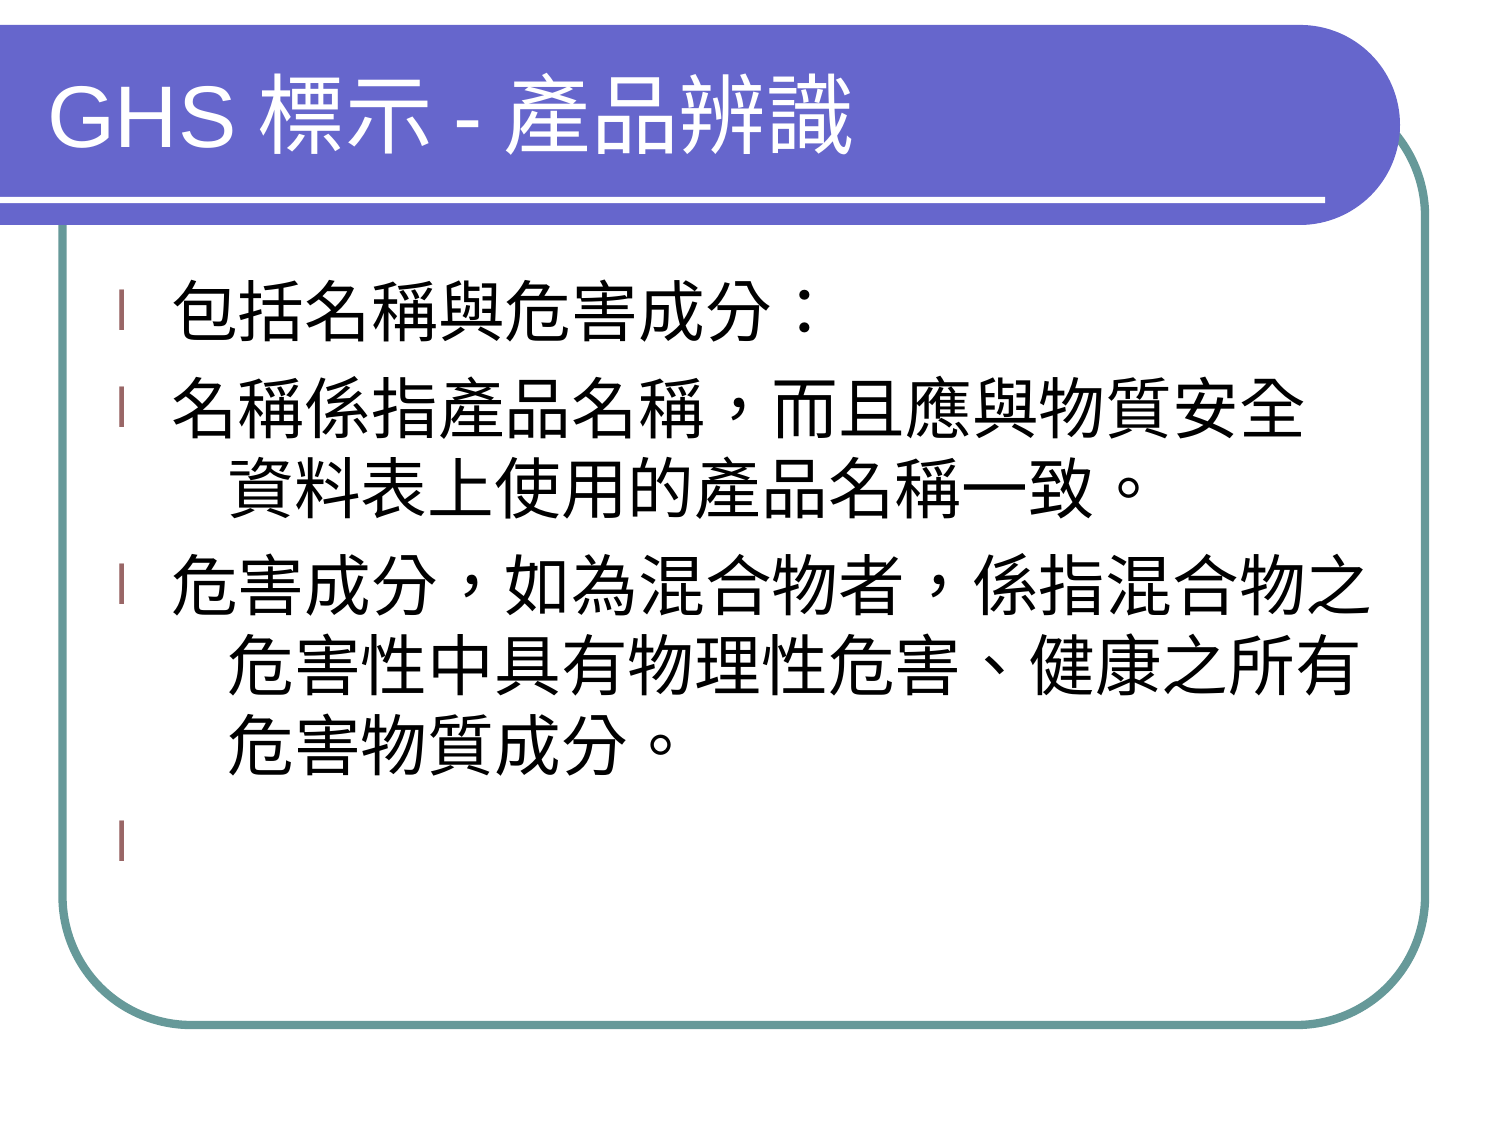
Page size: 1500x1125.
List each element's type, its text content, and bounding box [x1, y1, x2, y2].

title GHS標示-產品辨識 [32, 37, 1347, 188]
list 包括名稱與危害成分： 名稱係指產品名稱，而且應與物質安全 資料表上使用的產品名稱一致。 危害成分，如為混合物者，係指混合物之危害性中具有物理性危害、健康之所有危害物質成分。 [99, 262, 1400, 988]
